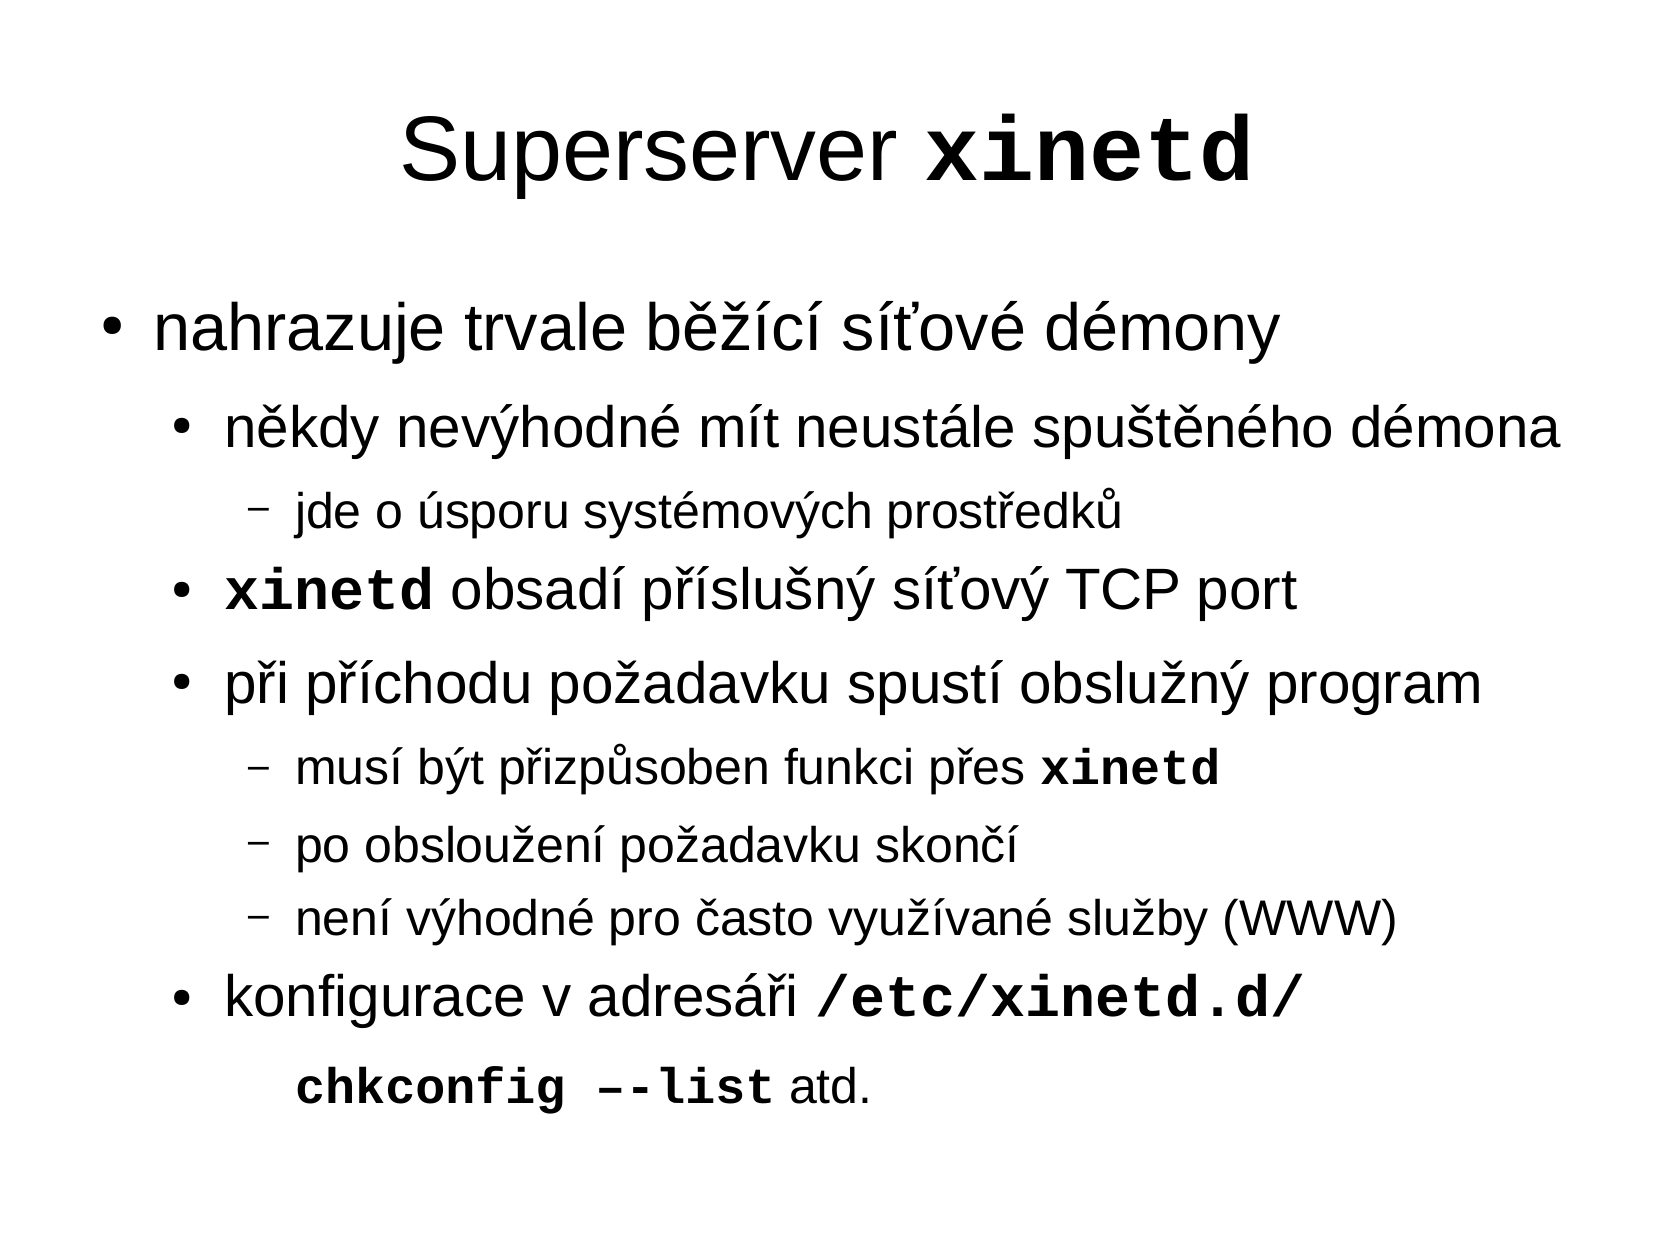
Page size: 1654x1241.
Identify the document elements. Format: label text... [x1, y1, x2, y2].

list nahrazuje trvale běžící síťové démony někdy nevýhodné mít neustále spuštěného démona jde o úsporu systémových prostředků xinetd obsadí příslušný síťový TCP port při příchodu požadavku spustí obslužný program musí být přizpůsoben funkci přes xinetd po obsloužení požadavku skončí není výhodné pro často využívané služby (WWW) konfigurace v adresáři /etc/xinetd.d/ chkconfig –-list atd. [82, 290, 1571, 1116]
title Superserver xinetd [82, 56, 1571, 250]
